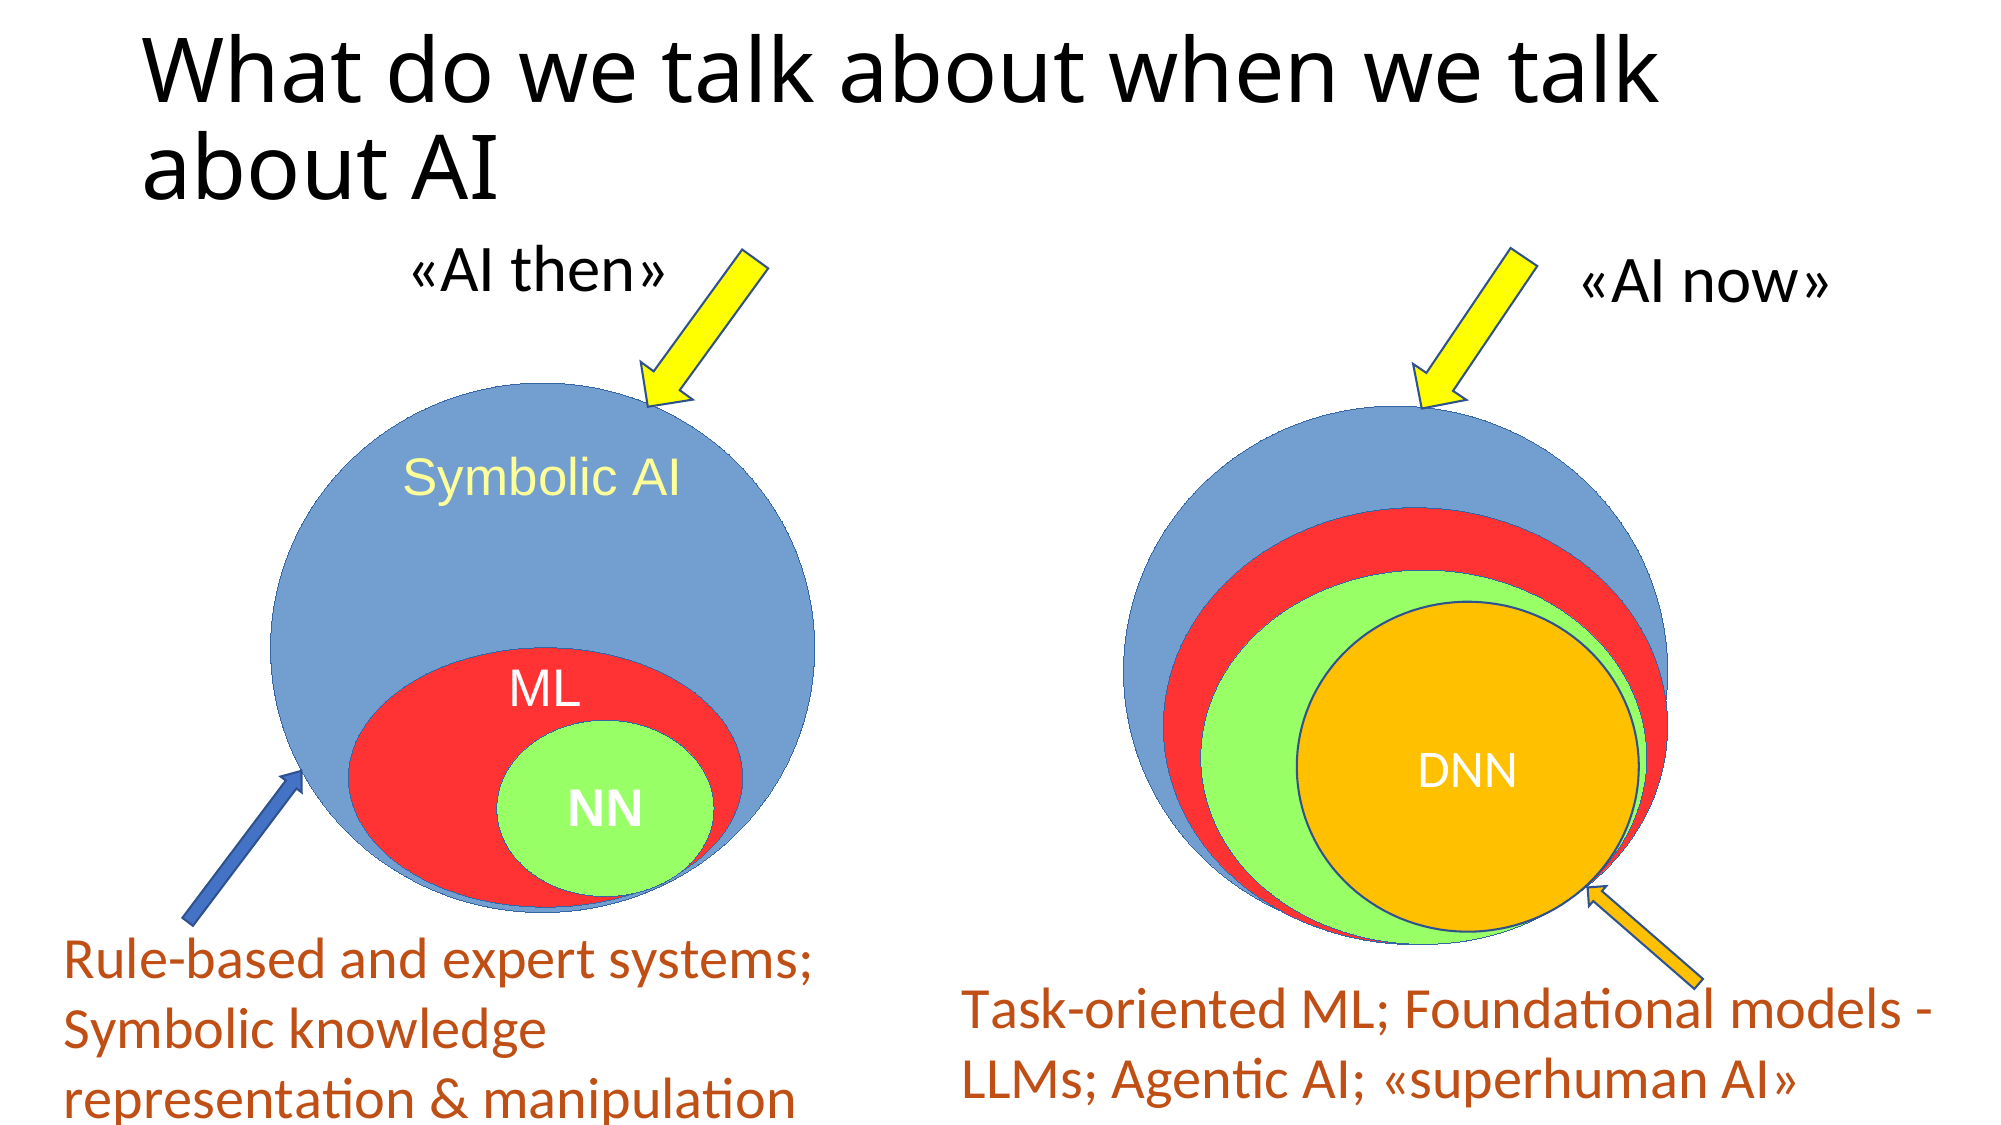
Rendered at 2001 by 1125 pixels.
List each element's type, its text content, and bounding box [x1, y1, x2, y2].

text_box DNN [1296, 601, 1639, 932]
title What do we talk about when we talk about AI [126, 15, 1897, 229]
text_box [1200, 570, 1647, 945]
text_box «AI then» [391, 217, 715, 314]
text_box «AI now» [1561, 228, 1903, 325]
text_box ML [1163, 507, 1668, 944]
text_box [182, 770, 302, 926]
text_box Rule-based and expert systems; Symbolic knowledge representation & manipulation [48, 912, 883, 1125]
text_box [1587, 886, 1704, 989]
text_box NN [496, 720, 715, 897]
text_box [1123, 248, 1668, 909]
text_box [640, 249, 769, 407]
text_box Symbolic AI [270, 383, 815, 912]
text_box ML [348, 647, 743, 908]
text_box Task-oriented ML; Foundational models - LLMs; Agentic AI; «superhuman AI» [946, 962, 2000, 1119]
